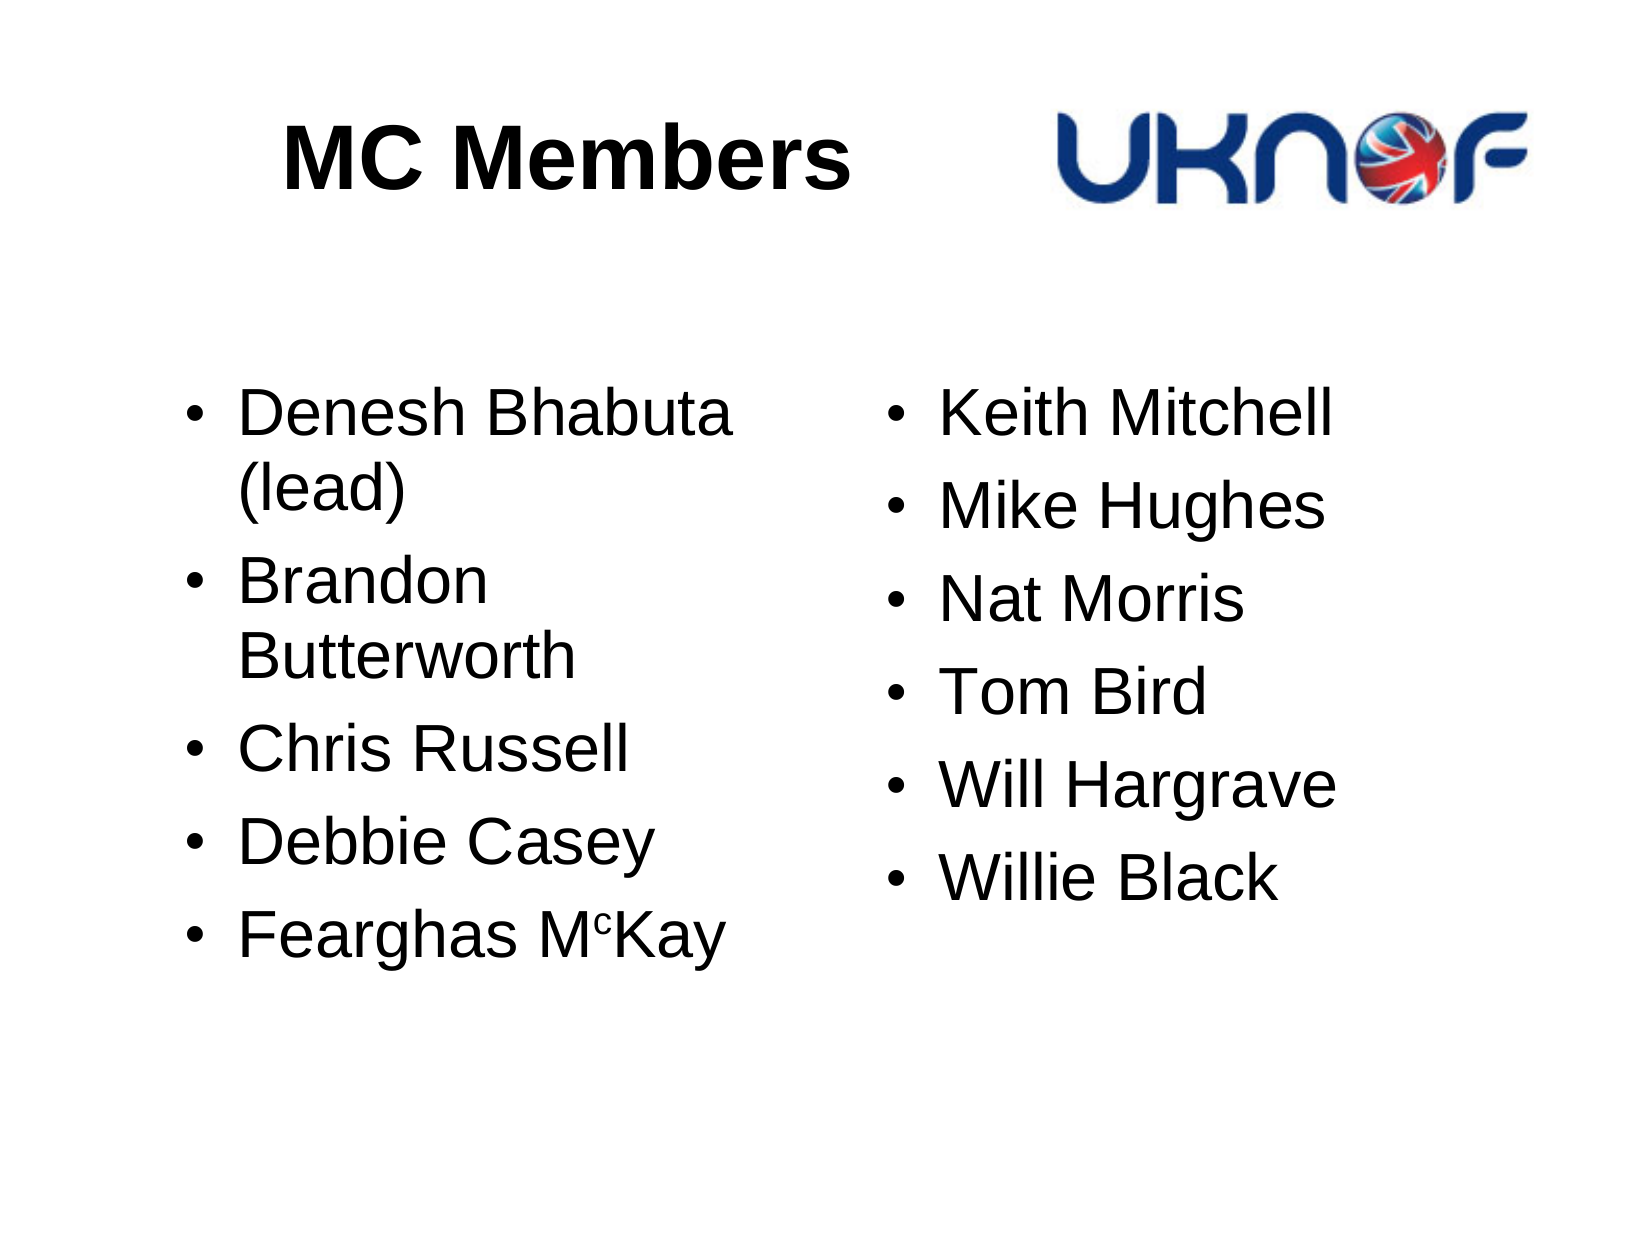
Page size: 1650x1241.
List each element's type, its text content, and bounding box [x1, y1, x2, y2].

picture [1050, 93, 1536, 225]
list Keith Mitchell Mike Hughes Nat Morris Tom Bird Will Hargrave Willie Black [825, 375, 1527, 1166]
title MC Members [123, 37, 1013, 279]
list Denesh Bhabuta (lead) Brandon Butterworth Chris Russell Debbie Casey Fearghas McKay [123, 375, 826, 1181]
